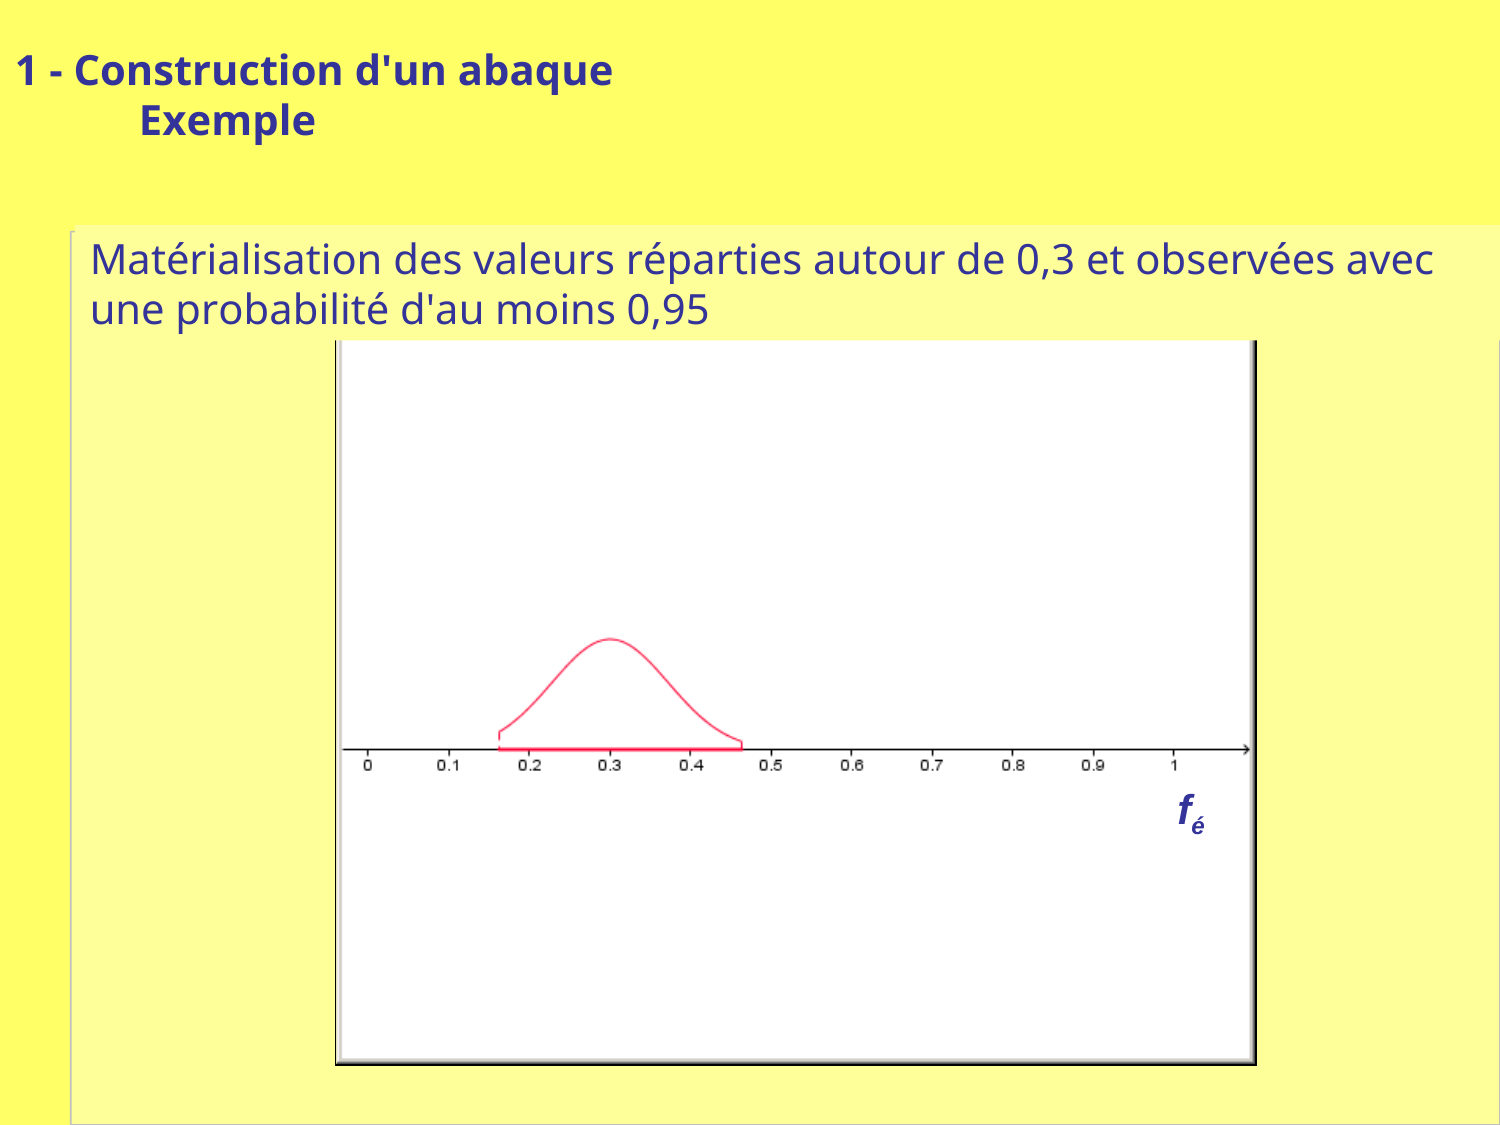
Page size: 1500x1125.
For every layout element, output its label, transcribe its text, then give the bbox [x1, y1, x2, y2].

picture [336, 341, 1256, 1065]
text_box Matérialisation des valeurs réparties autour de 0,3 et observées avec une probabilité d'au moins 0,95 [75, 224, 1500, 341]
text_box fé [1162, 774, 1263, 848]
text_box 1 - Construction d'un abaque Exemple [0, 0, 1500, 188]
